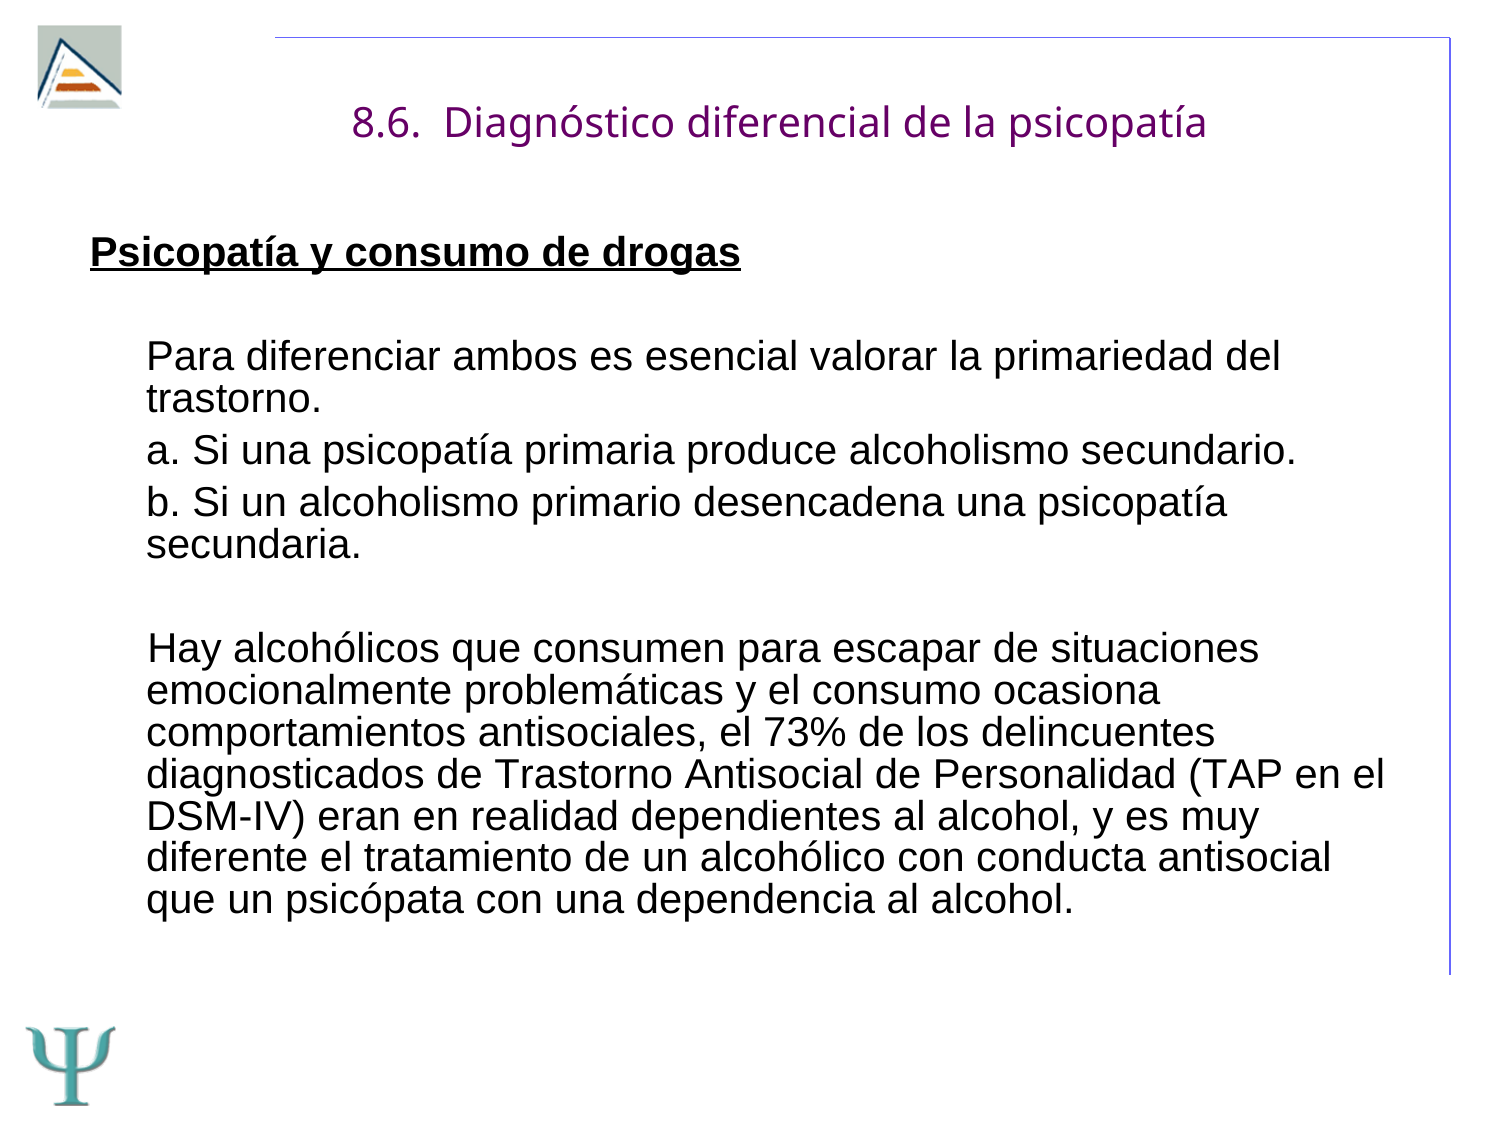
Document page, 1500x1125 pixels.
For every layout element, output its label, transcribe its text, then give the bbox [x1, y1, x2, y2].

picture [24, 1024, 75, 1106]
list Psicopatía y consumo de drogas Para diferenciar ambos es esencial valorar la primariedad del trastorno. a. Si una psicopatía primaria produce alcoholismo secundario. b. Si un alcoholismo primario desencadena una psicopatía secundaria. Hay alcohólicos que consumen para escapar de situaciones emocionalmente problemáticas y el consumo ocasiona comportamientos antisociales, el 73% de los delincuentes diagnosticados de Trastorno Antisocial de Personalidad (TAP en el DSM-IV) eran en realidad dependientes al alcohol, y es muy diferente el tratamiento de un alcohólico con conducta antisocial que un psicópata con una dependencia al alcohol. [75, 224, 1426, 1125]
title 8.6. Diagnóstico diferencial de la psicopatía [159, 74, 1401, 168]
picture [37, 24, 122, 109]
